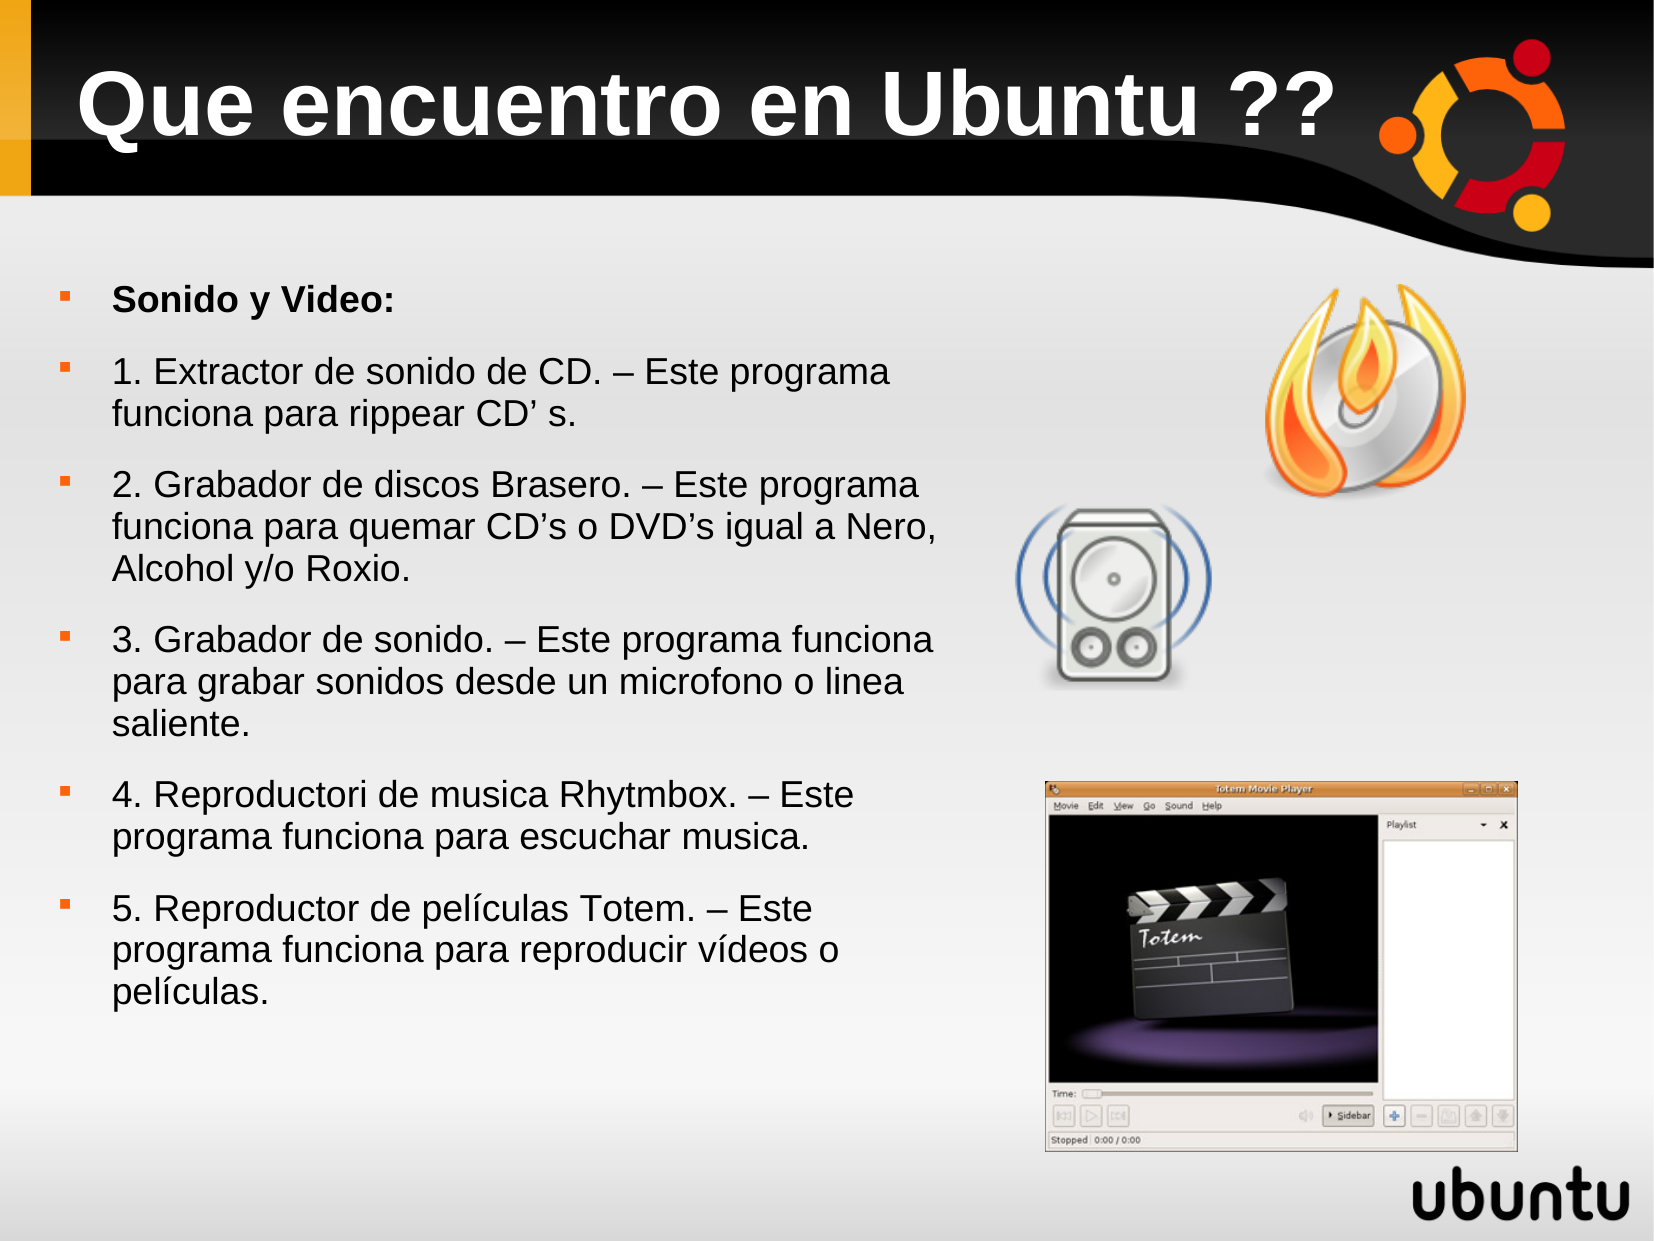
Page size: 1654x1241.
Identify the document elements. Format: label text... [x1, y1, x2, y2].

title Que encuentro en Ubuntu ?? [76, 0, 1565, 208]
picture [0, 0, 1654, 1241]
text_box Sonido y Video: 1. Extractor de sonido de CD. – Este programa funciona para rippear CD’ s. 2. Grabador de discos Brasero. – Este programa funciona para quemar CD’s o DVD’s igual a Nero, Alcohol y/o Roxio. 3. Grabador de sonido. – Este programa funciona para grabar sonidos desde un microfono o linea saliente. 4. Reproductori de musica Rhytmbox. – Este programa funciona para escuchar musica. 5. Reproductor de películas Totem. – Este programa funciona para reproducir vídeos o películas. [41, 276, 975, 1199]
